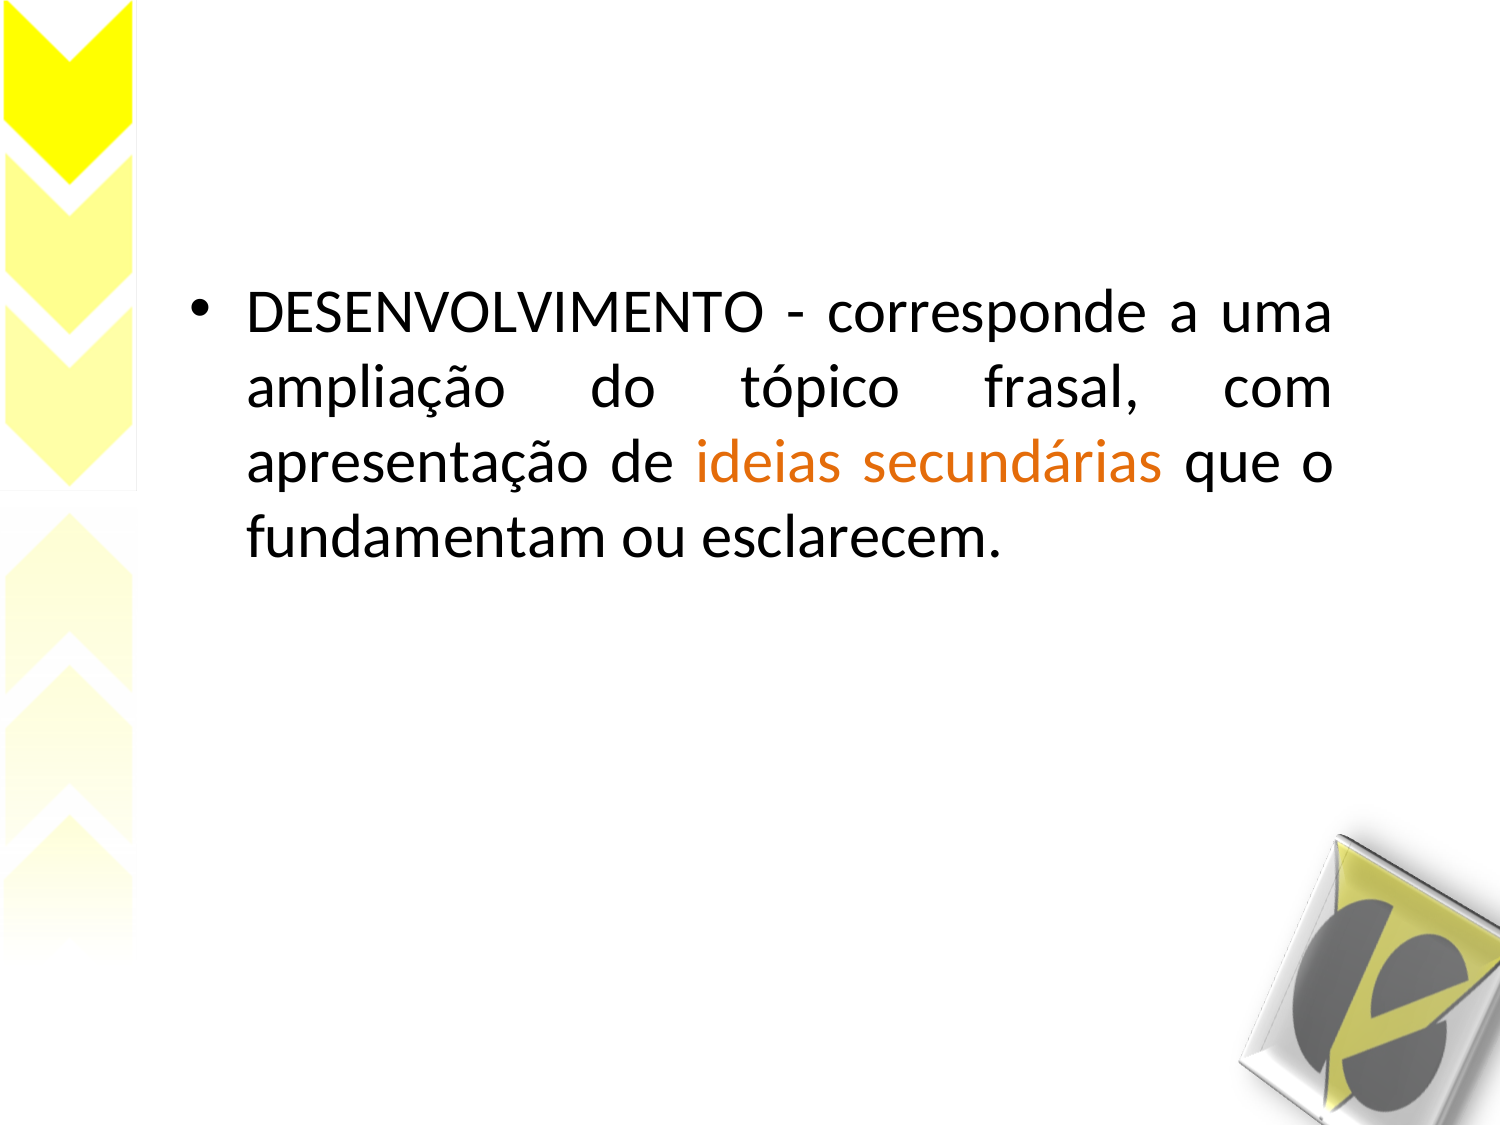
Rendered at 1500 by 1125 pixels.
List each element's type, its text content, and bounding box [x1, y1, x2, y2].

list DESENVOLVIMENTO - corresponde a uma ampliação do tópico frasal, com apresentação de ideias secundárias que o fundamentam ou esclarecem. [174, 262, 1350, 1006]
picture [1194, 786, 1500, 1125]
picture [0, 0, 140, 1003]
